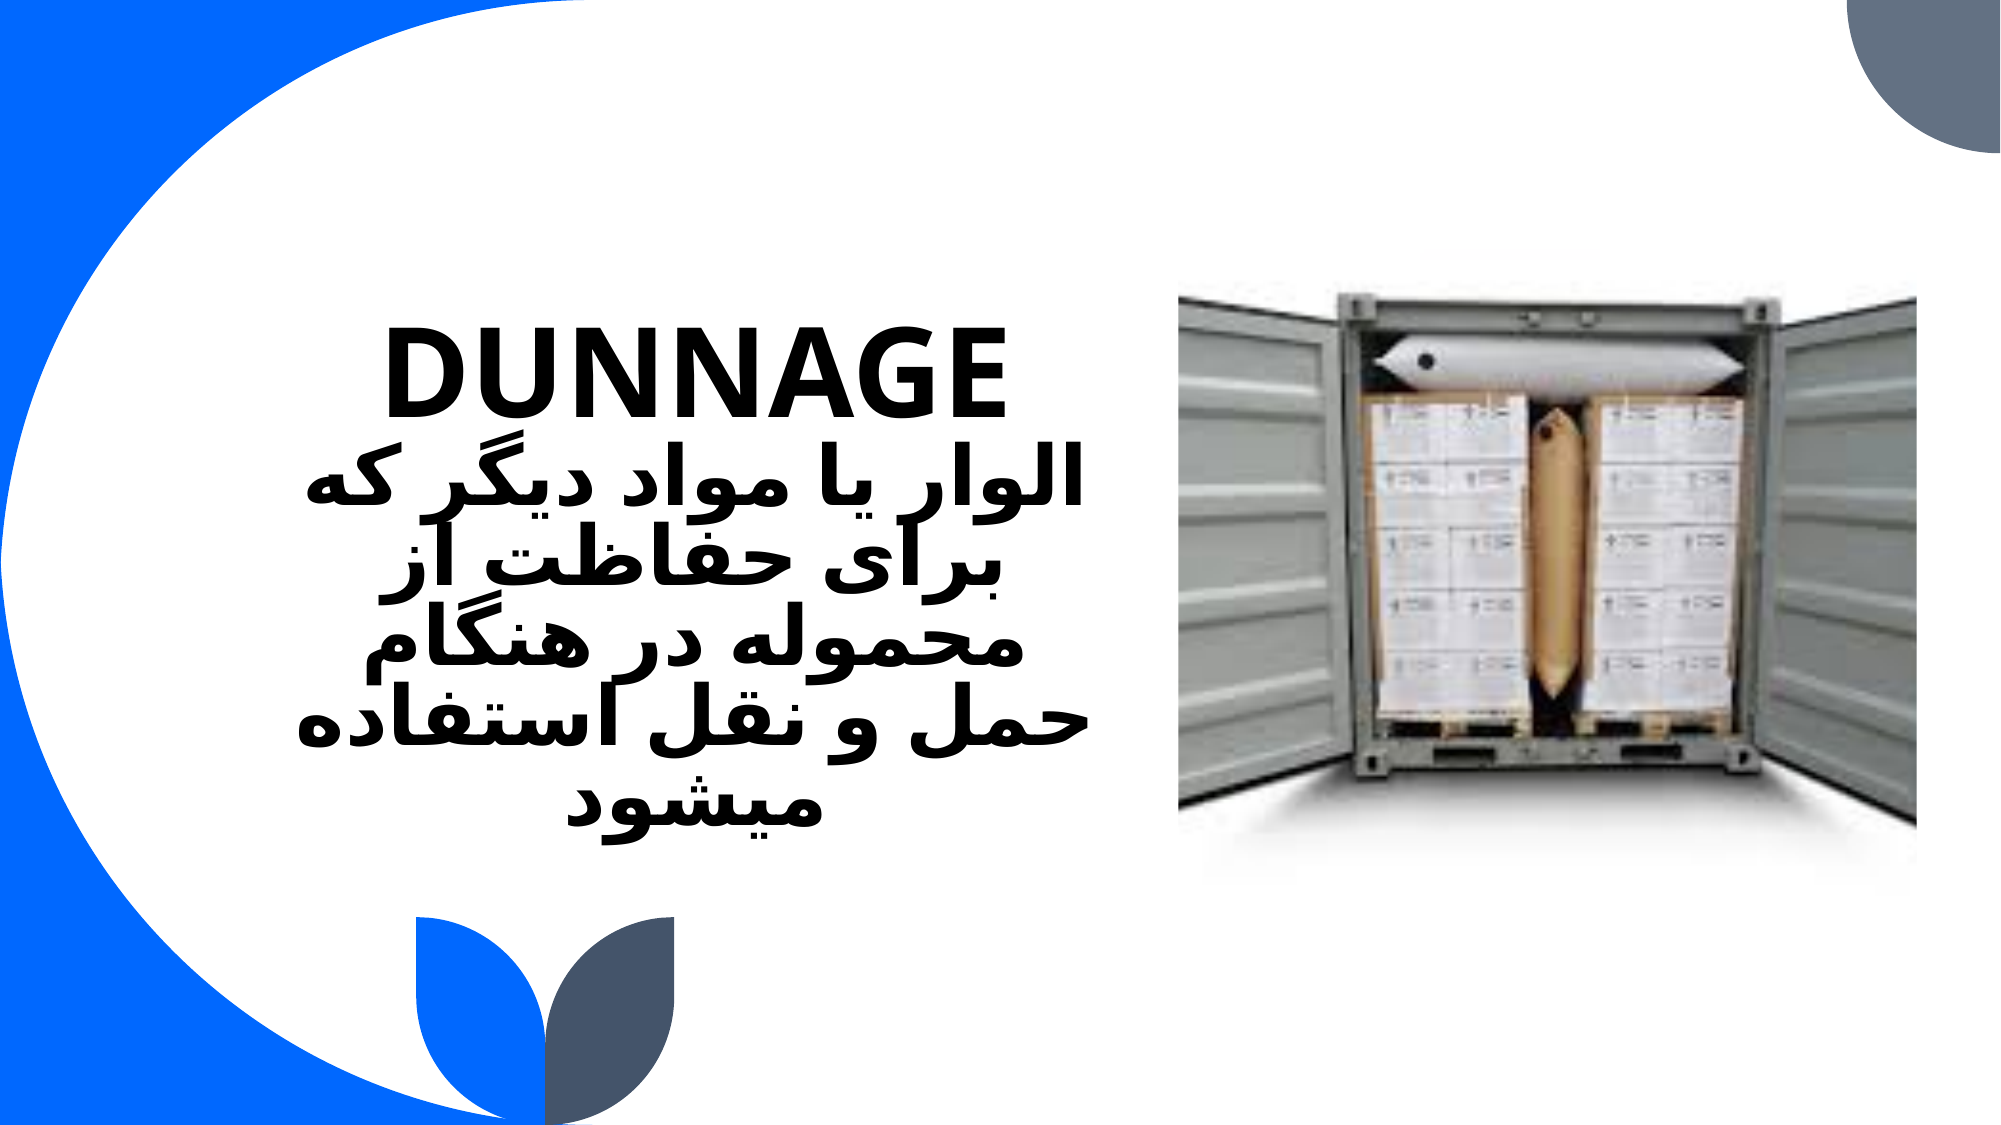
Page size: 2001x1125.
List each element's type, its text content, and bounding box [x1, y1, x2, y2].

title DUNNAGE الوار یا مواد دیگر که برای حفاظت از محموله در هنگام حمل و نقل استفاده میشود [245, 243, 1146, 919]
picture [1178, 191, 1917, 934]
